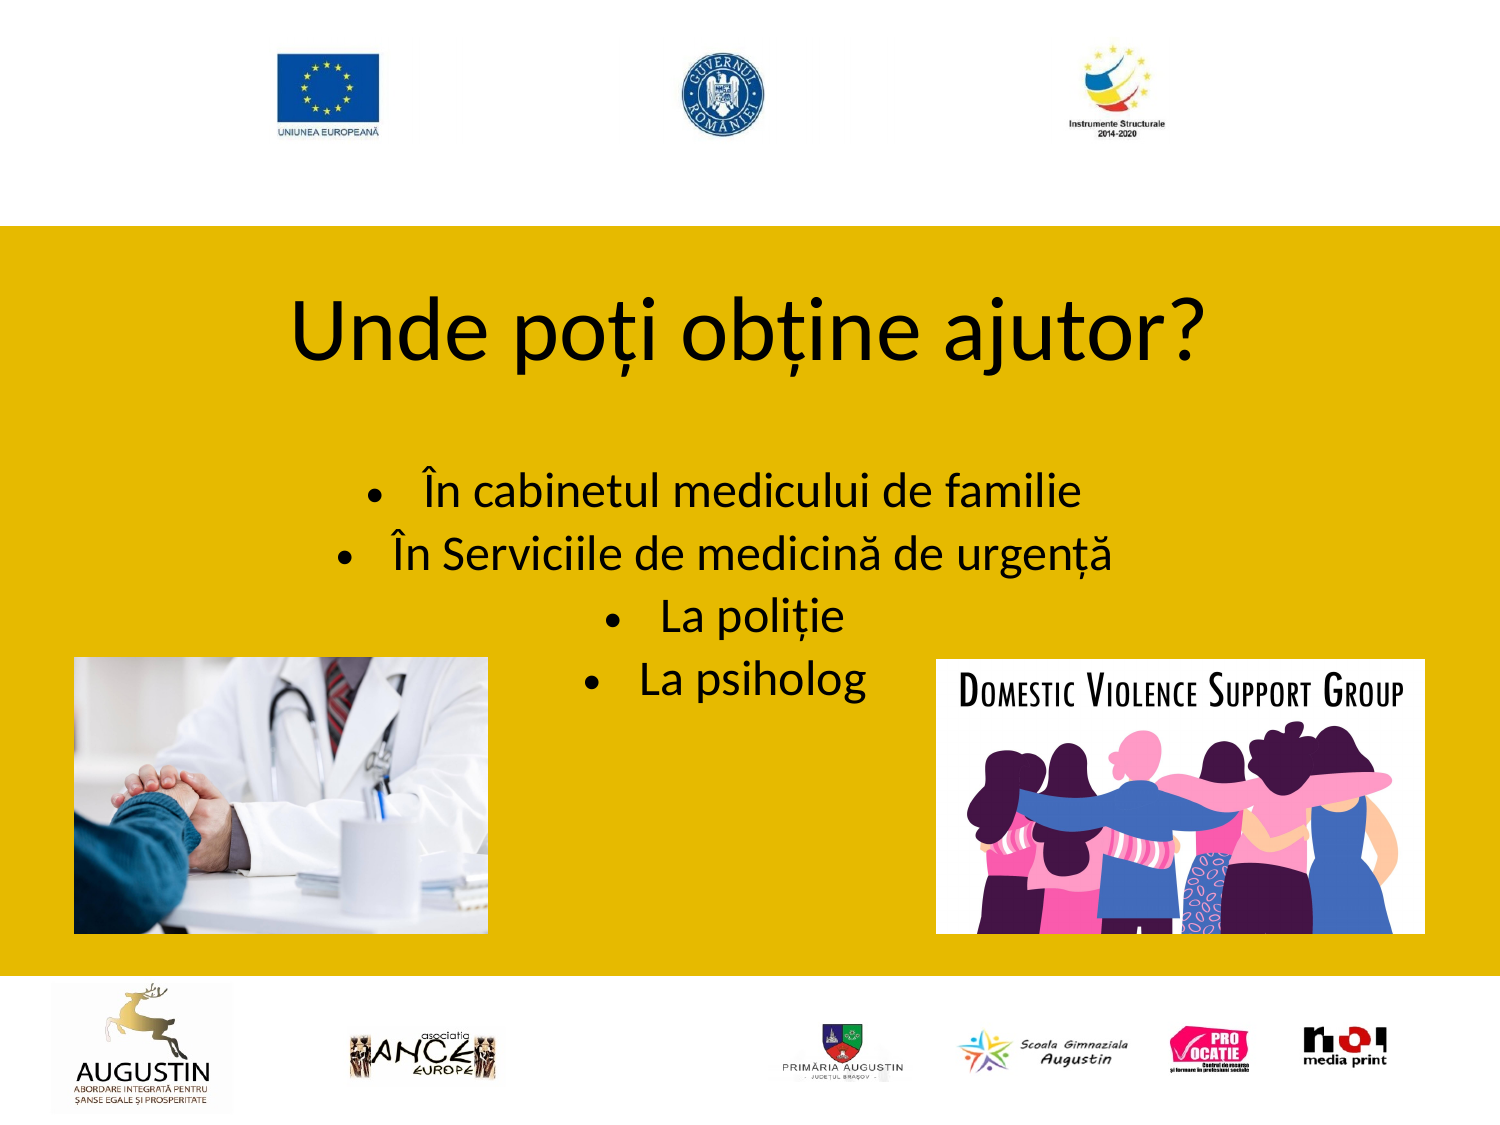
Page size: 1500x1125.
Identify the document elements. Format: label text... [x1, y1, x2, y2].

list În cabinetul medicului de familie În Serviciile de medicină de urgență La poliție La psiholog [50, 462, 1401, 976]
picture [74, 657, 488, 934]
title Unde poți obține ajutor? [75, 243, 1426, 432]
picture [936, 659, 1425, 934]
